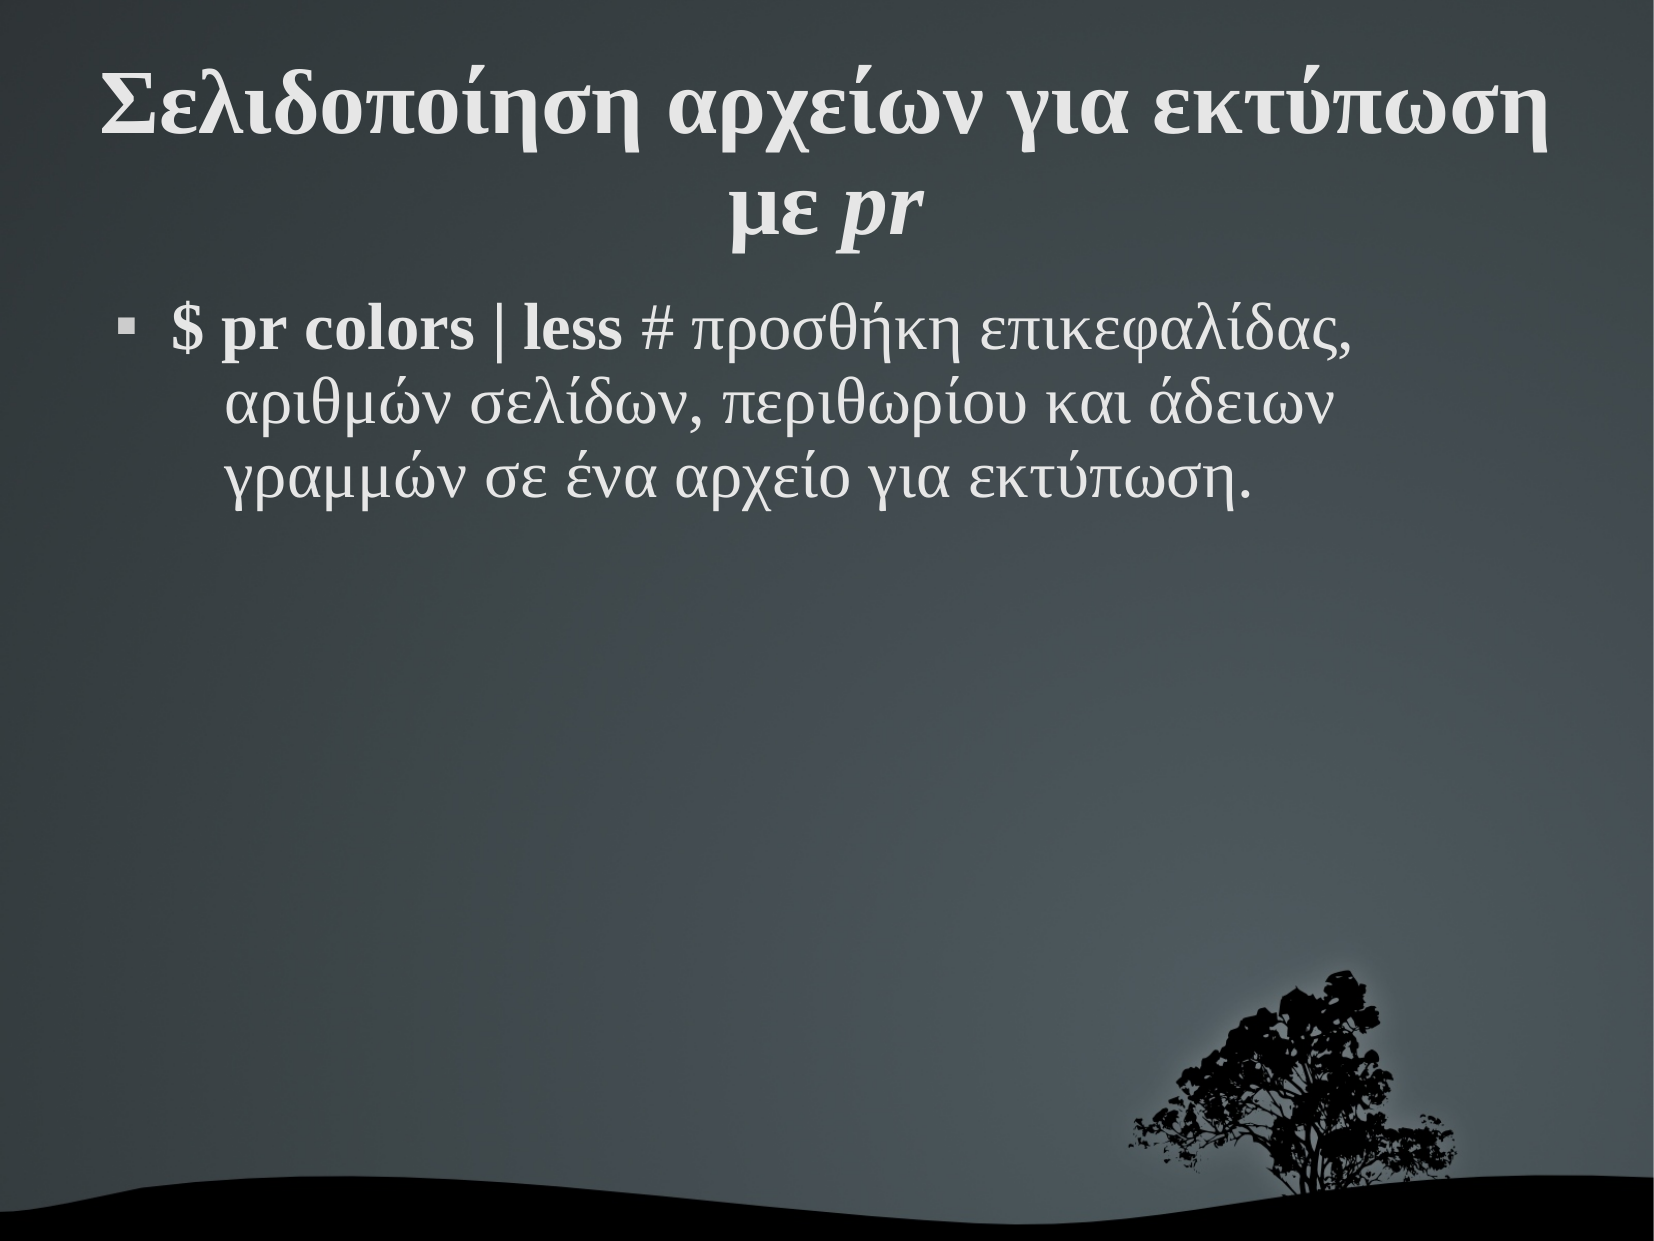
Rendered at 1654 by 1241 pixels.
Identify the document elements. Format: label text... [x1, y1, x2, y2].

list $ pr colors | less # προσθήκη επικεφαλίδας, αριθμών σελίδων, περιθωρίου και άδειων γραμμών σε ένα αρχείο για εκτύπωση. [82, 290, 1571, 1109]
title Σελιδοποίηση αρχείων για εκτύπωση με pr [82, 33, 1571, 273]
picture [0, 0, 1654, 1241]
